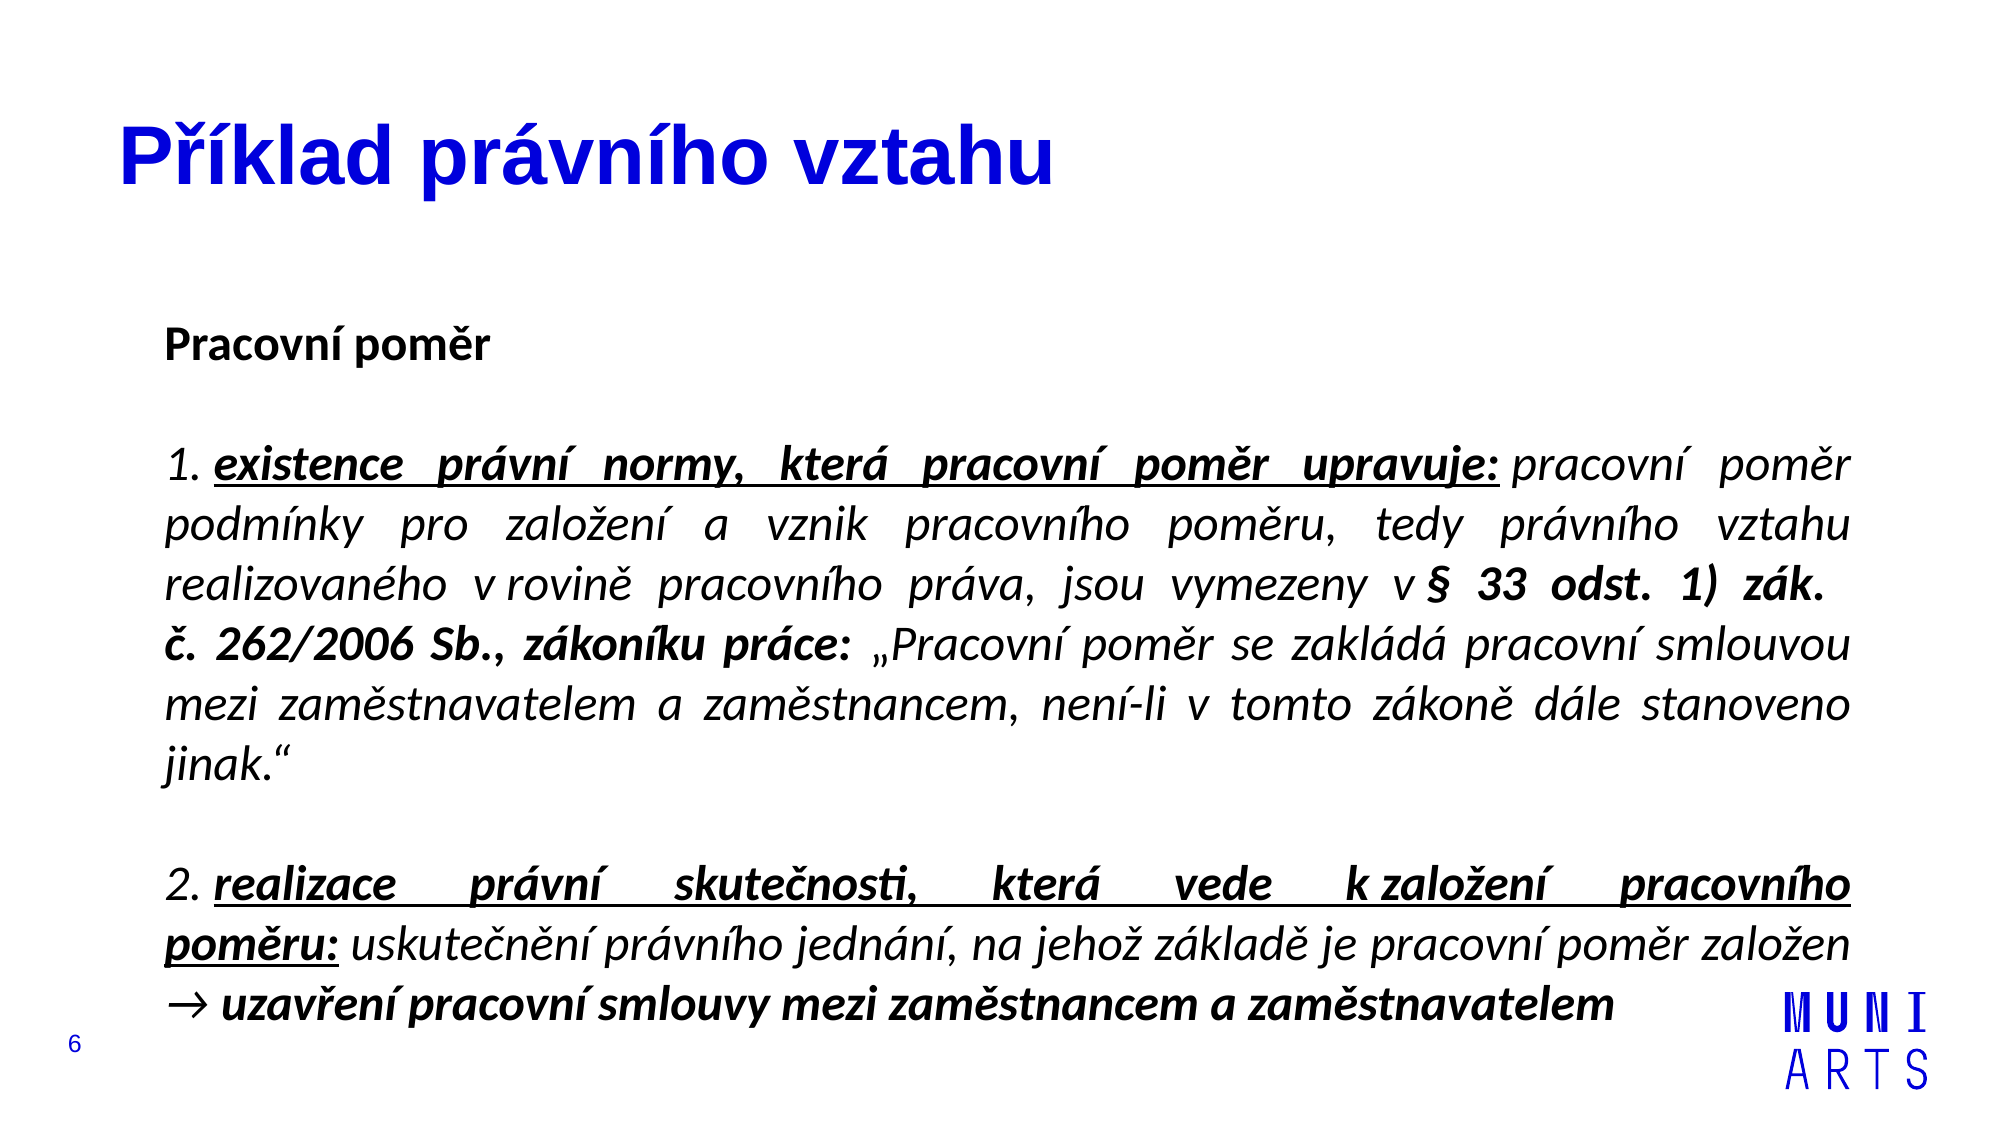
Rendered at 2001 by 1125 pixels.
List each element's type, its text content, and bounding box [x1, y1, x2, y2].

title Příklad právního vztahu [118, 118, 1883, 193]
text_box [67, 1021, 110, 1063]
text_box Pracovní poměr 1. existence právní normy, která pracovní poměr upravuje: pracovní poměr podmínky pro založení a vznik pracovního poměru, tedy právního vztahu realizovaného v rovině pracovního práva, jsou vymezeny v § 33 odst. 1) zák. č. 262/2006 Sb., zákoníku práce: „Pracovní poměr se zakládá pracovní smlouvou mezi zaměstnavatelem a zaměstnancem, není-li v tomto zákoně dále stanoveno jinak.“ 2. realizace právní skutečnosti, která vede k založení pracovního poměru: uskutečnění právního jednání, na jehož základě je pracovní poměr založen → uzavření pracovní smlouvy mezi zaměstnancem a zaměstnavatelem [149, 303, 1898, 1038]
